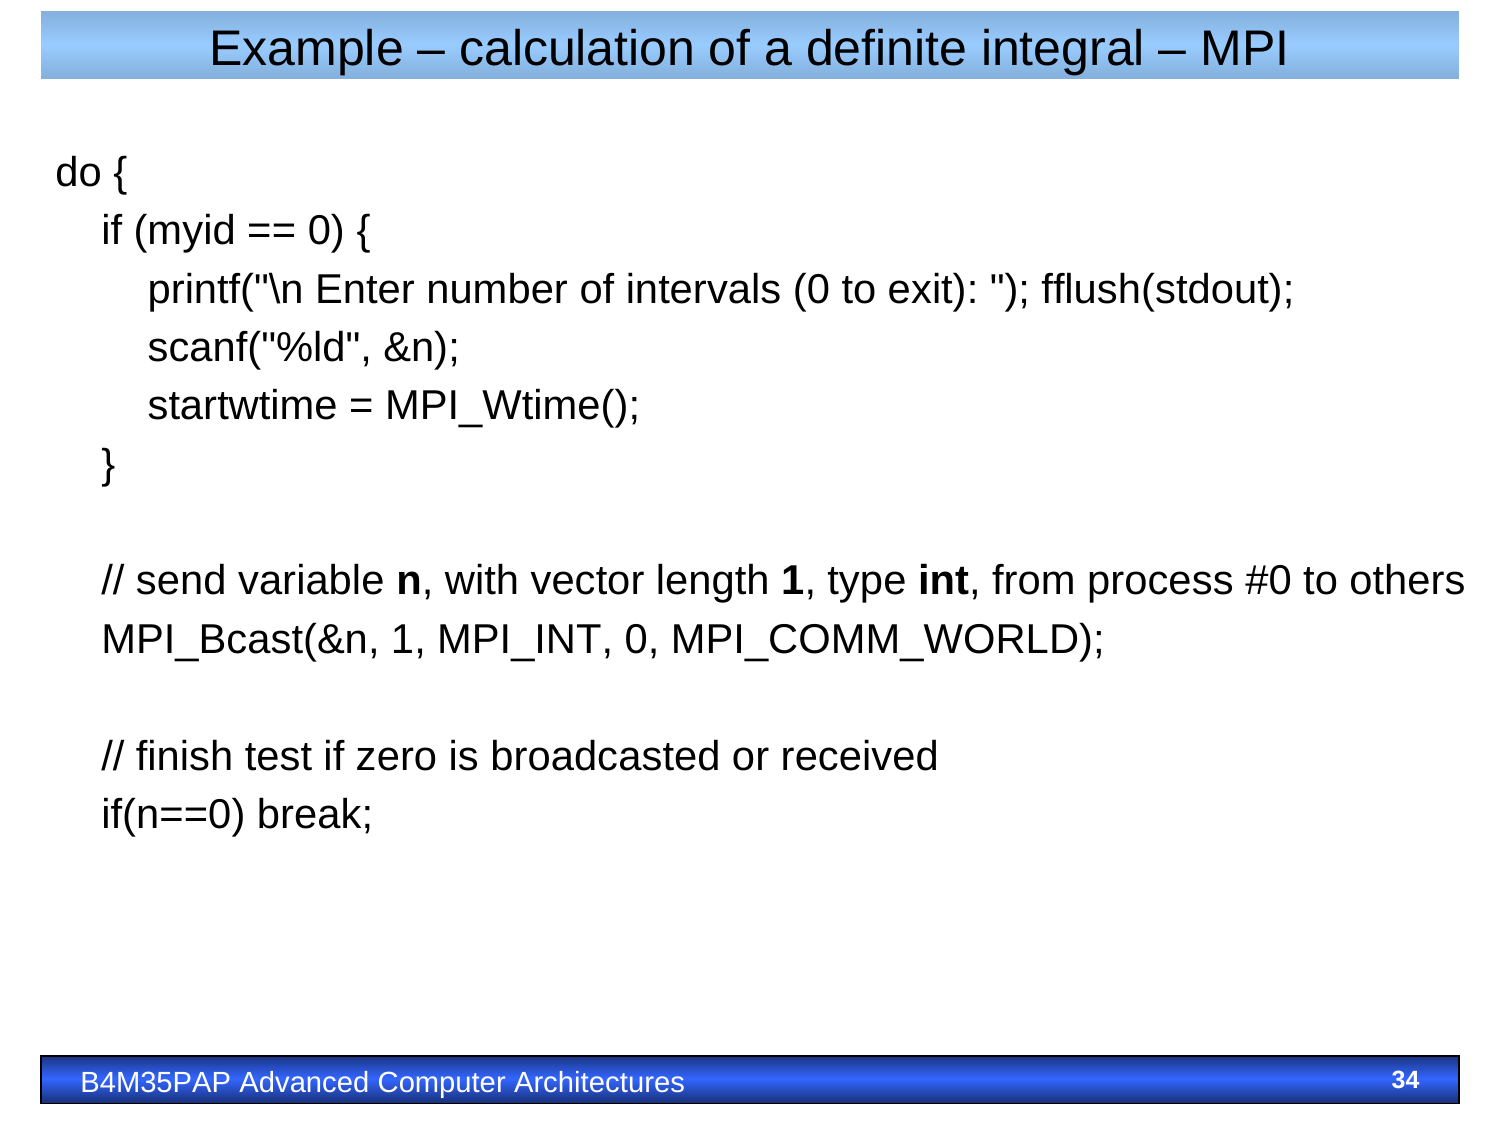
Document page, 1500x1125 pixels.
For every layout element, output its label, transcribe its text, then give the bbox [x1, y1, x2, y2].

title Example – calculation of a definite integral – MPI [41, 11, 1459, 78]
list do { if (myid == 0) { printf("\n Enter number of intervals (0 to exit): "); fflush(stdout); scanf("%ld", &n); startwtime = MPI_Wtime(); } // send variable n, with vector length 1, type int, from process #0 to others MPI_Bcast(&n, 1, MPI_INT, 0, MPI_COMM_WORLD); // finish test if zero is broadcasted or received if(n==0) break; [17, 78, 1500, 1024]
